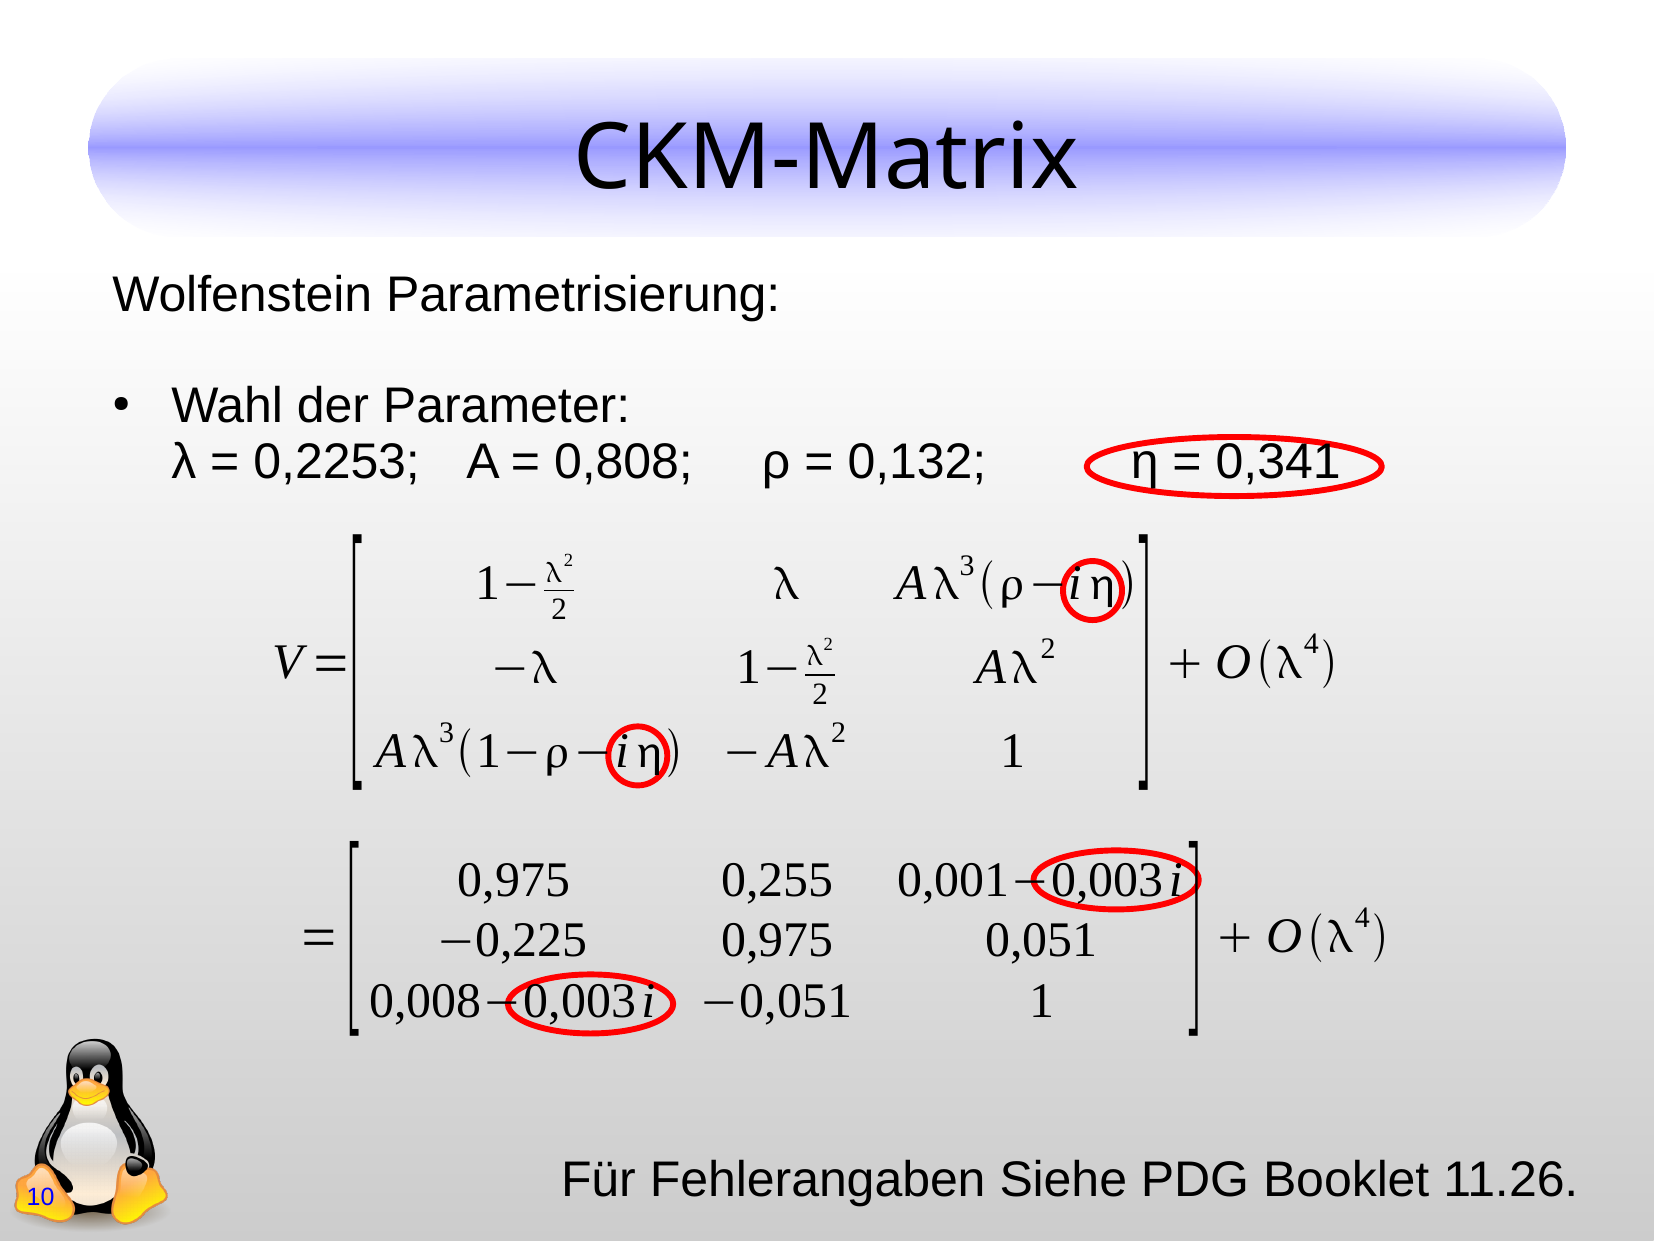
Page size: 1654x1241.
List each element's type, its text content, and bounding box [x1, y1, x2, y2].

text_box Wolfenstein Parametrisierung: Wahl der Parameter: λ = 0,2253; A = 0,808; ρ = 0,132; η = 0,341 [112, 265, 1447, 502]
text_box Für Fehlerangaben Siehe PDG Booklet 11.26. [561, 1151, 1601, 1211]
chart [286, 837, 1394, 1038]
picture [2, 1030, 178, 1241]
title CKM-Matrix [82, 56, 1571, 250]
chart [265, 531, 1344, 792]
